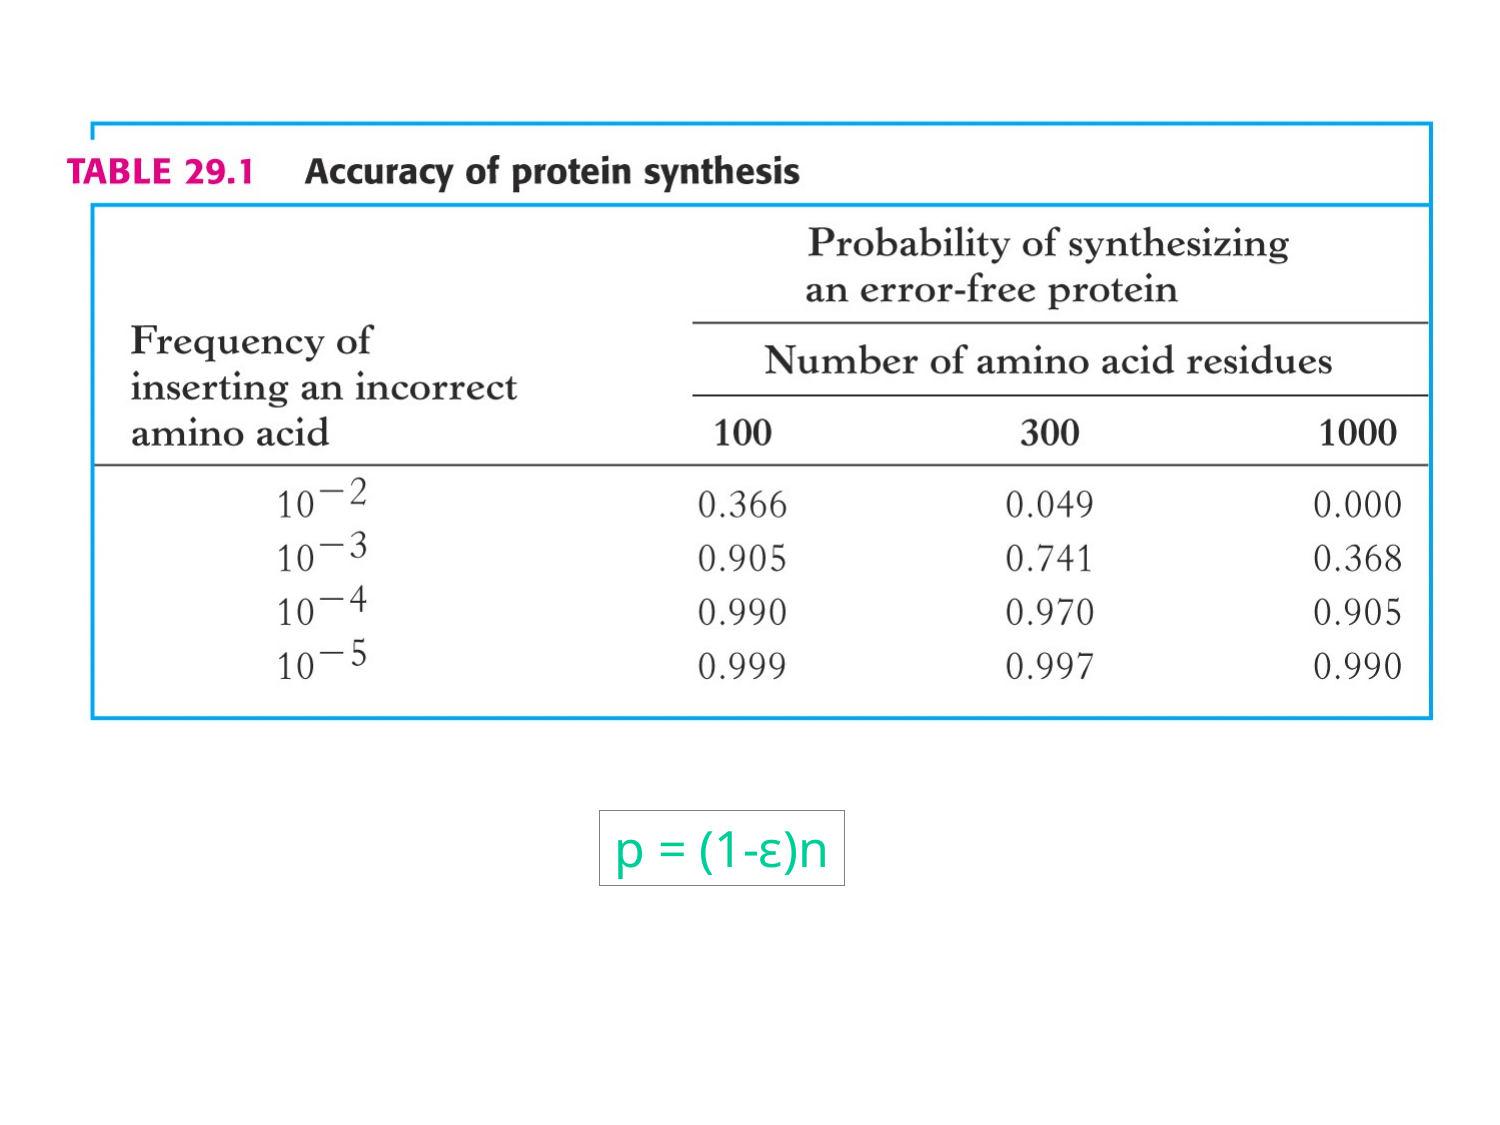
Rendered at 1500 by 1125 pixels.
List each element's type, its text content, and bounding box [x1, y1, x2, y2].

text_box p = (1-ε)n [599, 810, 845, 886]
picture [53, 101, 1454, 742]
